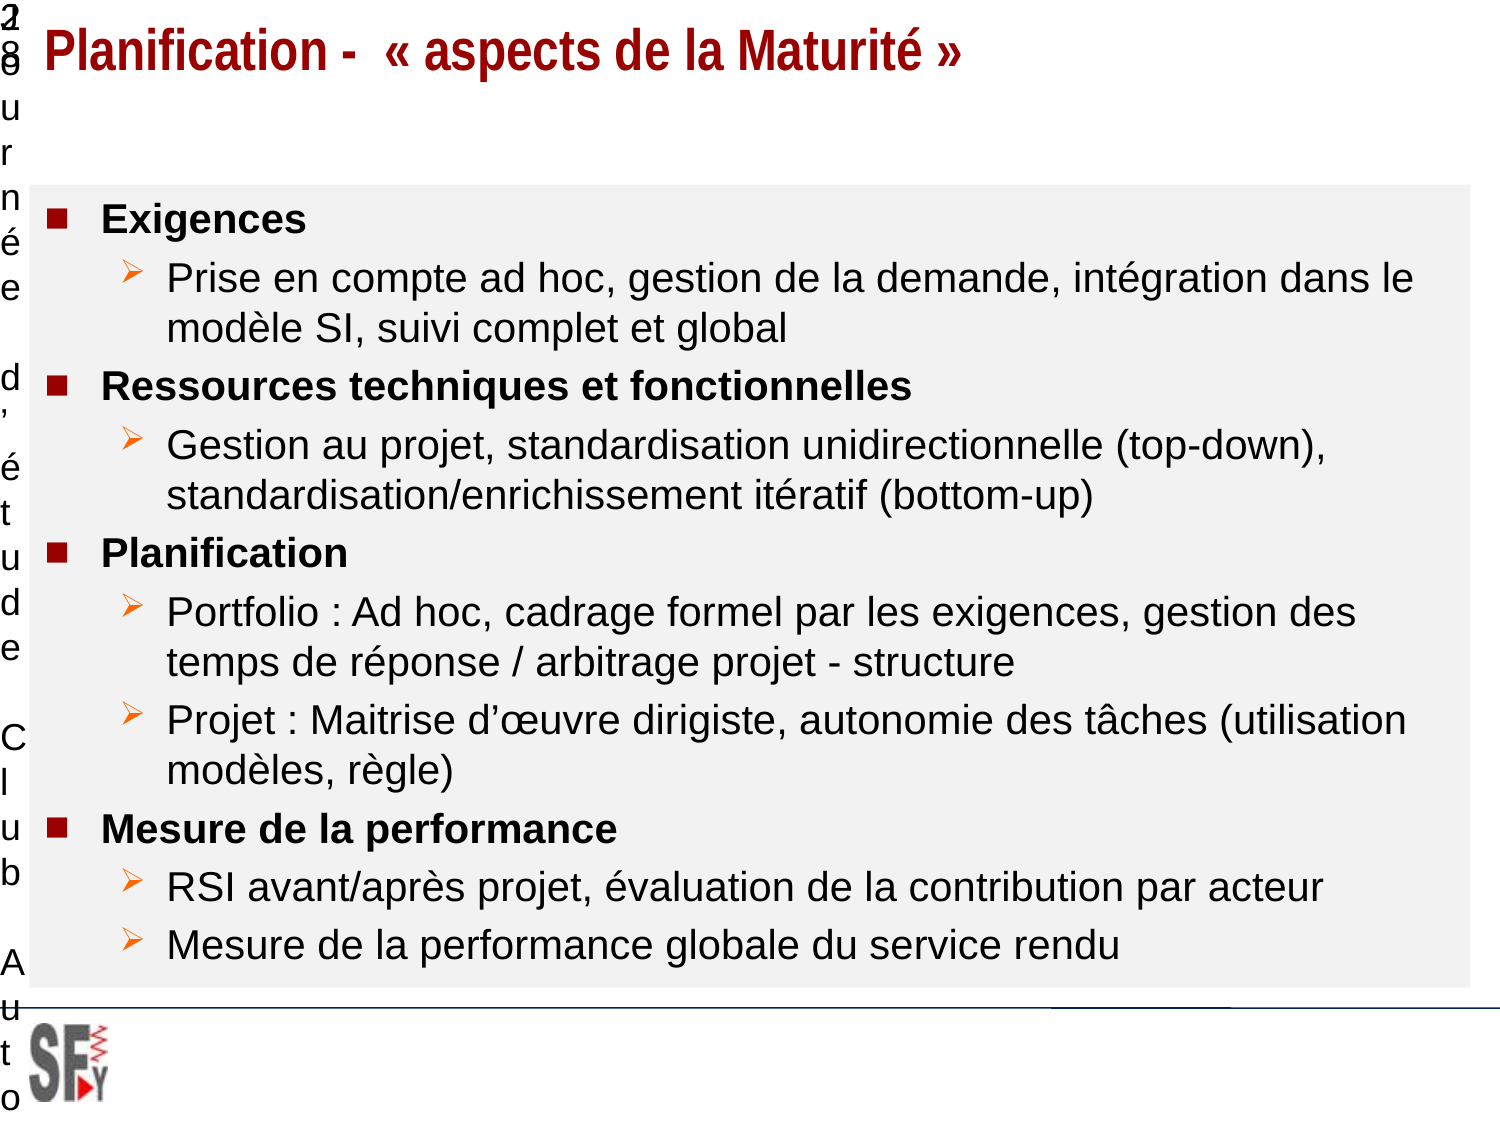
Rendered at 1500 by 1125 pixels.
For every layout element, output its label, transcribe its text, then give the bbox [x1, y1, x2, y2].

list Exigences Prise en compte ad hoc, gestion de la demande, intégration dans le modèle SI, suivi complet et global Ressources techniques et fonctionnelles Gestion au projet, standardisation unidirectionnelle (top-down), standardisation/enrichissement itératif (bottom-up) Planification Portfolio : Ad hoc, cadrage formel par les exigences, gestion des temps de réponse / arbitrage projet - structure Projet : Maitrise d’œuvre dirigiste, autonomie des tâches (utilisation modèles, règle) Mesure de la performance RSI avant/après projet, évaluation de la contribution par acteur Mesure de la performance globale du service rendu [29, 184, 1471, 988]
title Planification - « aspects de la Maturité » [29, 12, 1471, 138]
picture [29, 1023, 108, 1102]
